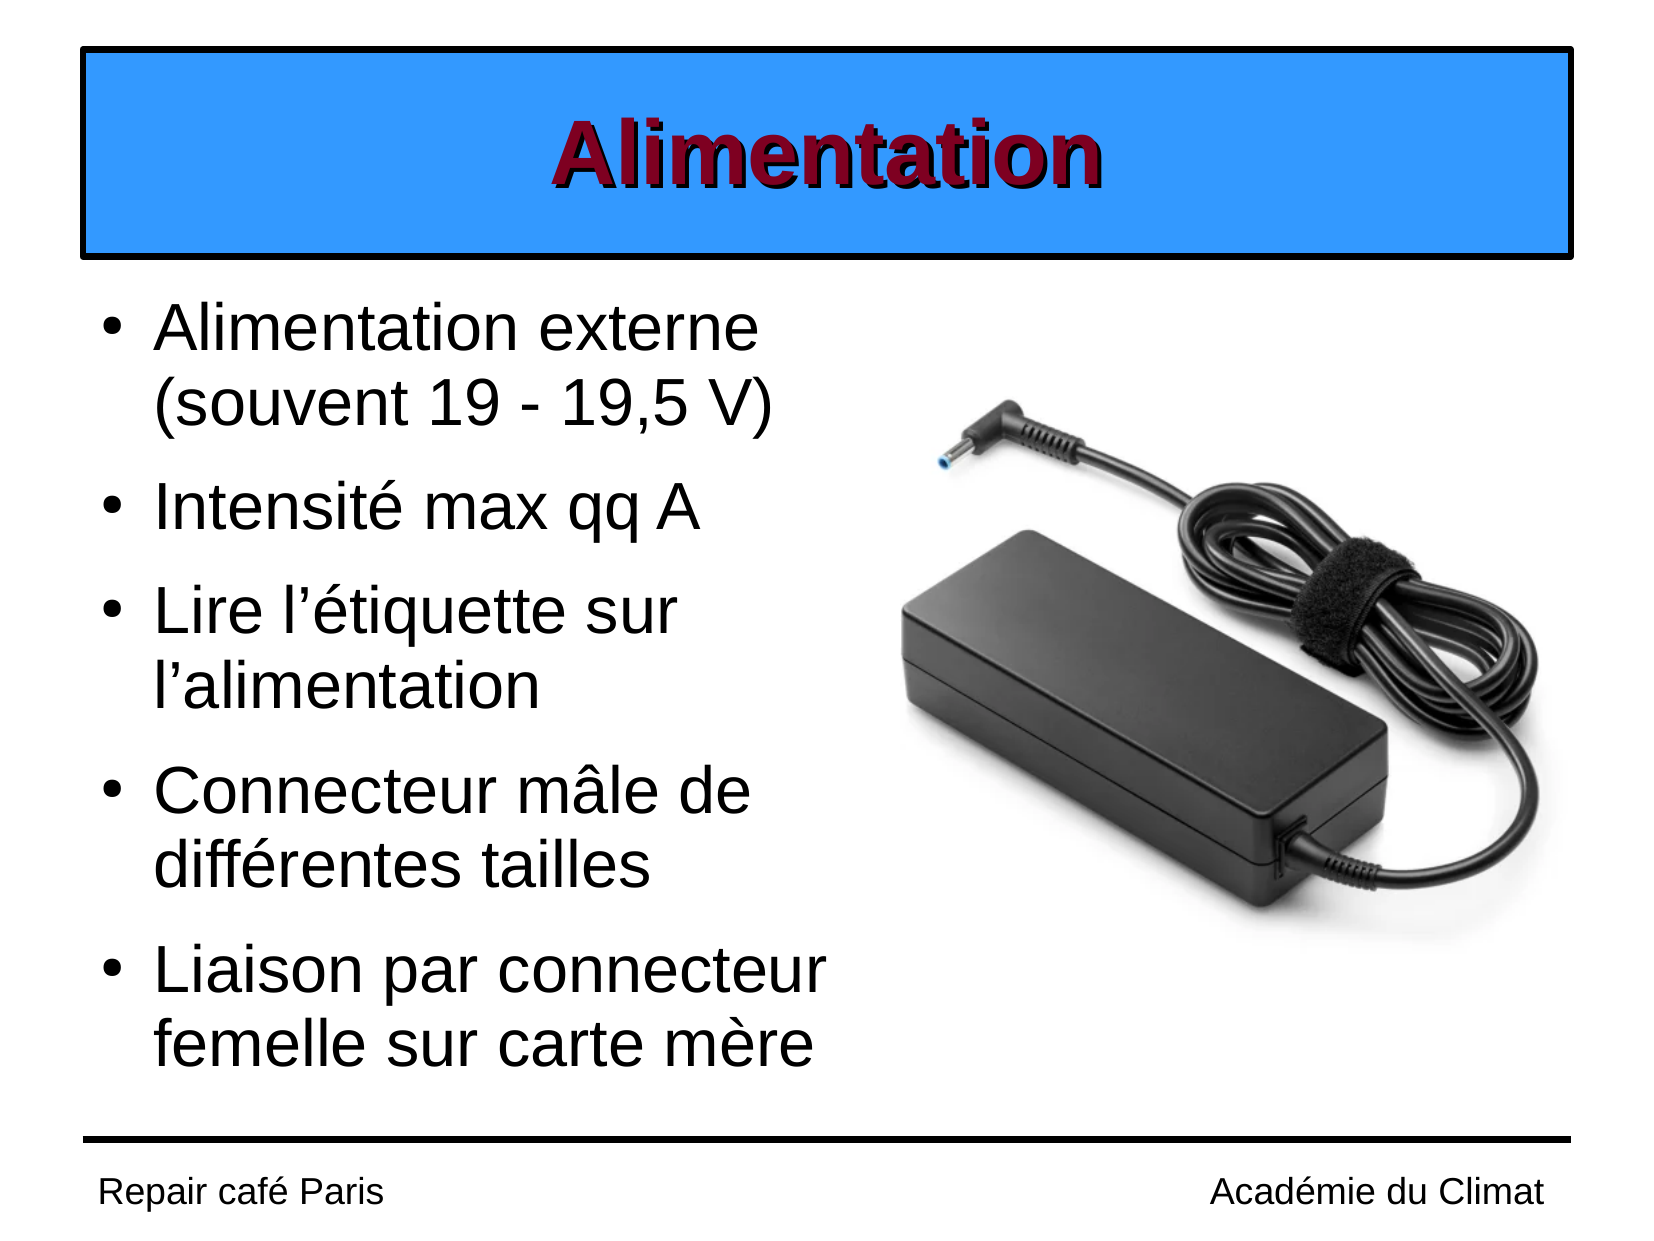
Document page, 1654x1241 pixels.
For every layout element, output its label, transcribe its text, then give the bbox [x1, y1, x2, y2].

list Alimentation externe (souvent 19 - 19,5 V) Intensité max qq A Lire l’étiquette sur l’alimentation Connecteur mâle de différentes tailles Liaison par connecteur femelle sur carte mère [82, 290, 884, 1103]
text_box Repair café Paris Académie du Climat [82, 1163, 1571, 1221]
title Alimentation [82, 49, 1571, 257]
picture [900, 343, 1568, 1012]
